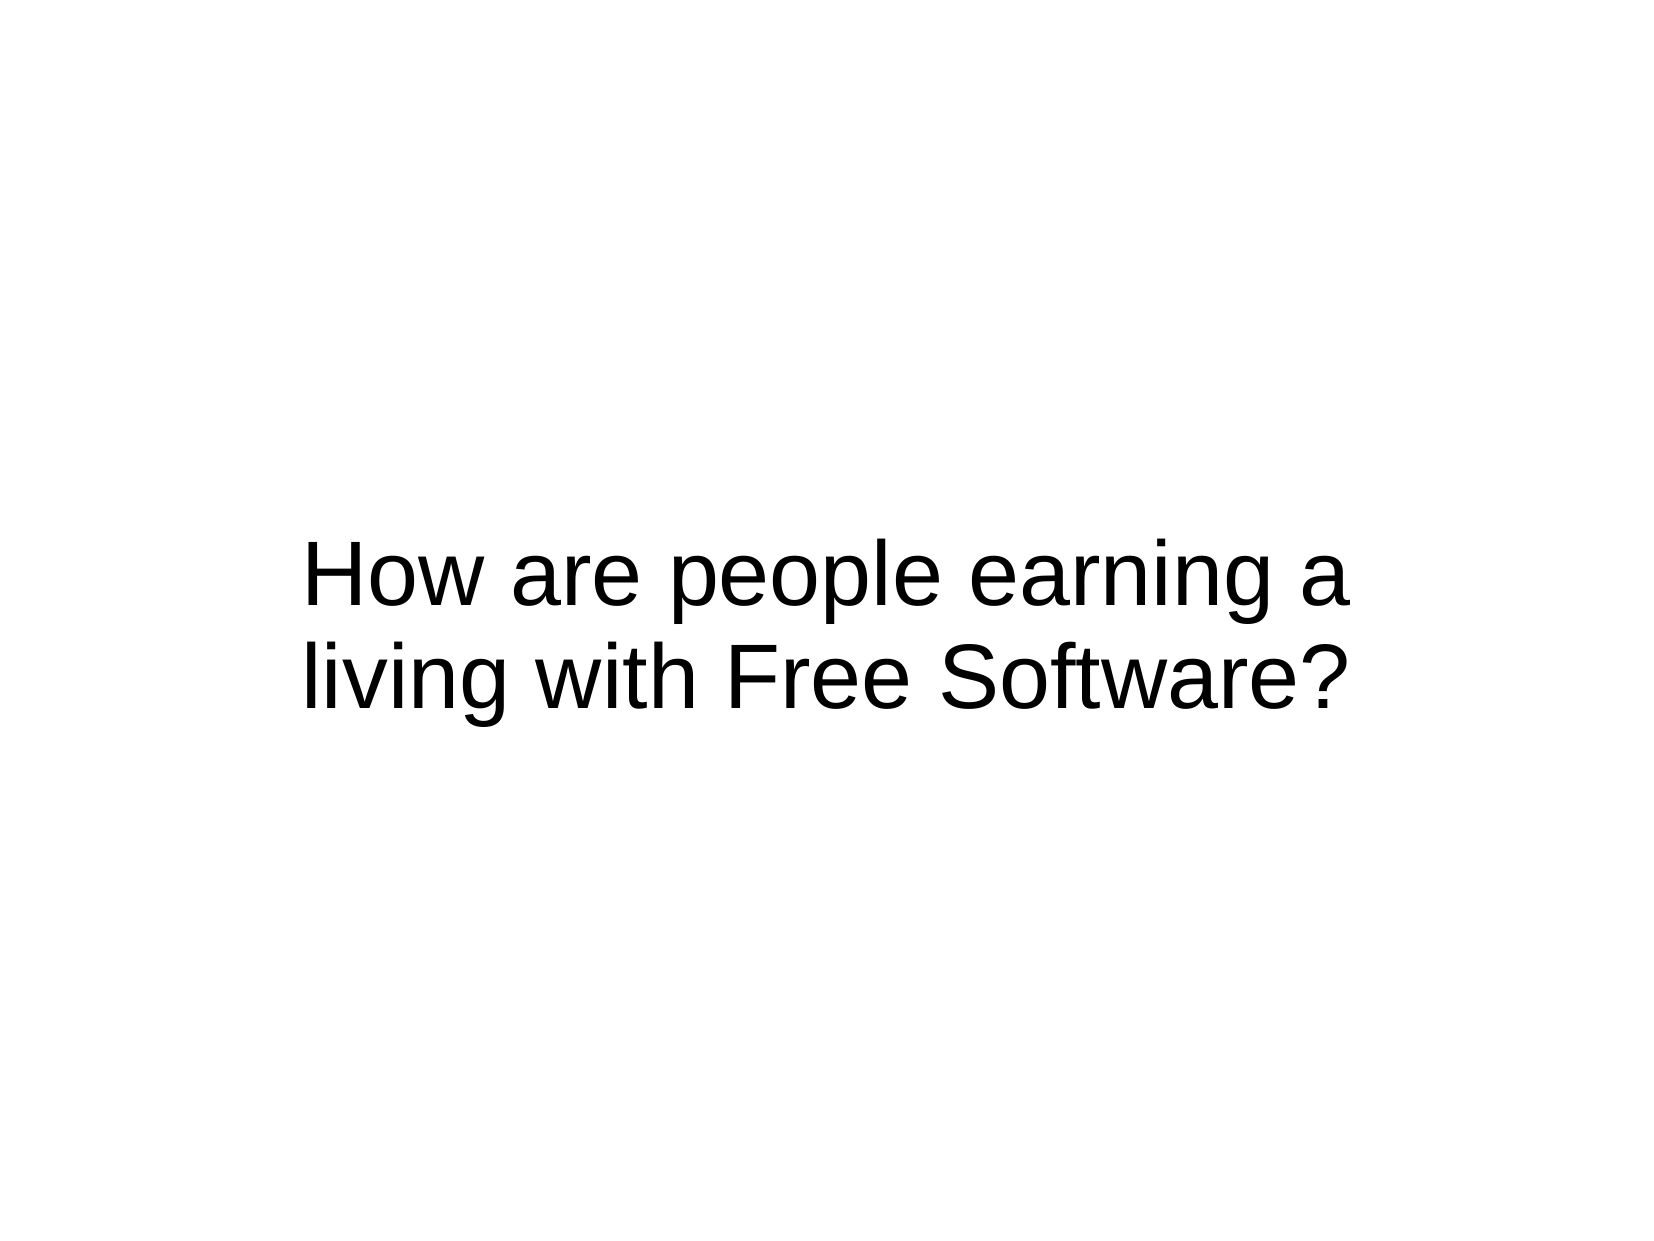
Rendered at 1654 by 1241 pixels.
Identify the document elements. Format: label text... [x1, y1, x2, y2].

title How are people earning a living with Free Software? [82, 521, 1571, 729]
